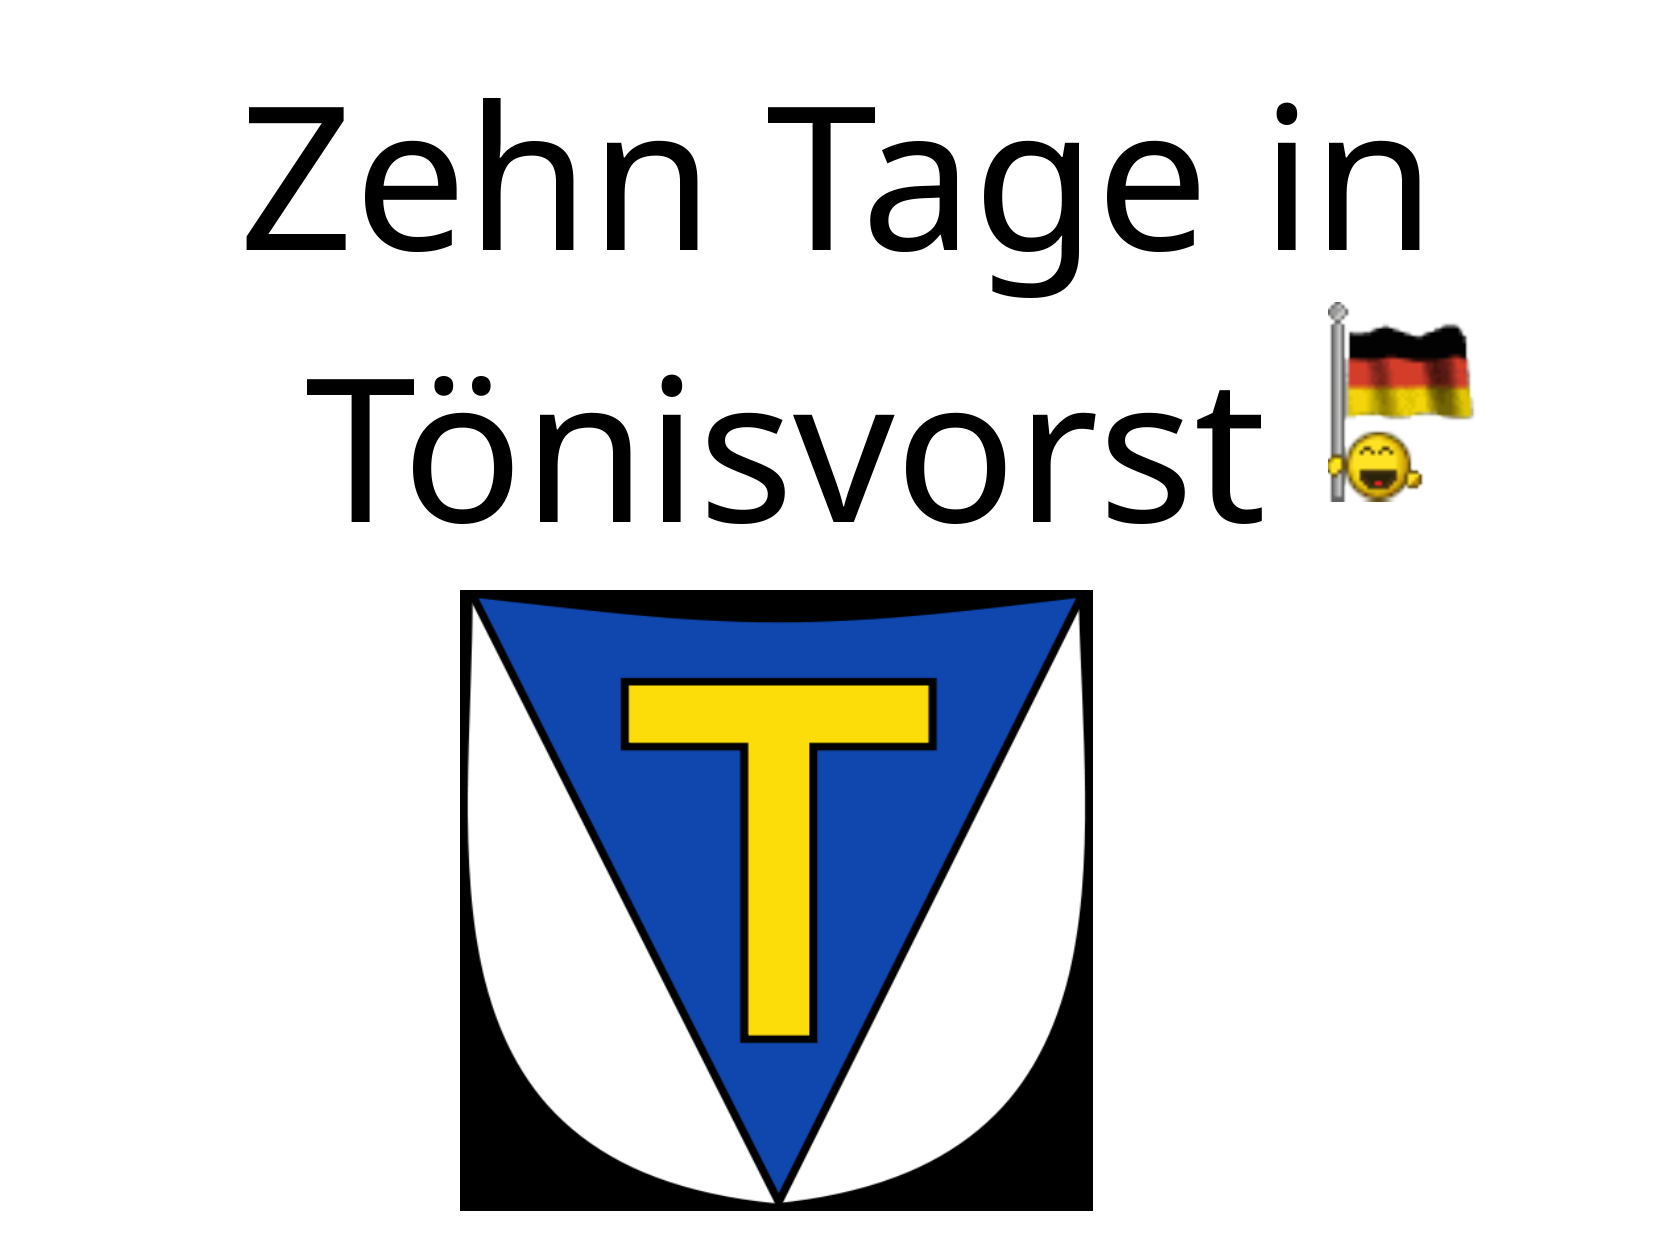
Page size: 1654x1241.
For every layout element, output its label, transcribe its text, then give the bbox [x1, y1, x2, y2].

picture [460, 590, 1093, 1211]
text_box Zehn Tage in Tönisvorst [29, 29, 1595, 533]
picture [1328, 302, 1483, 502]
